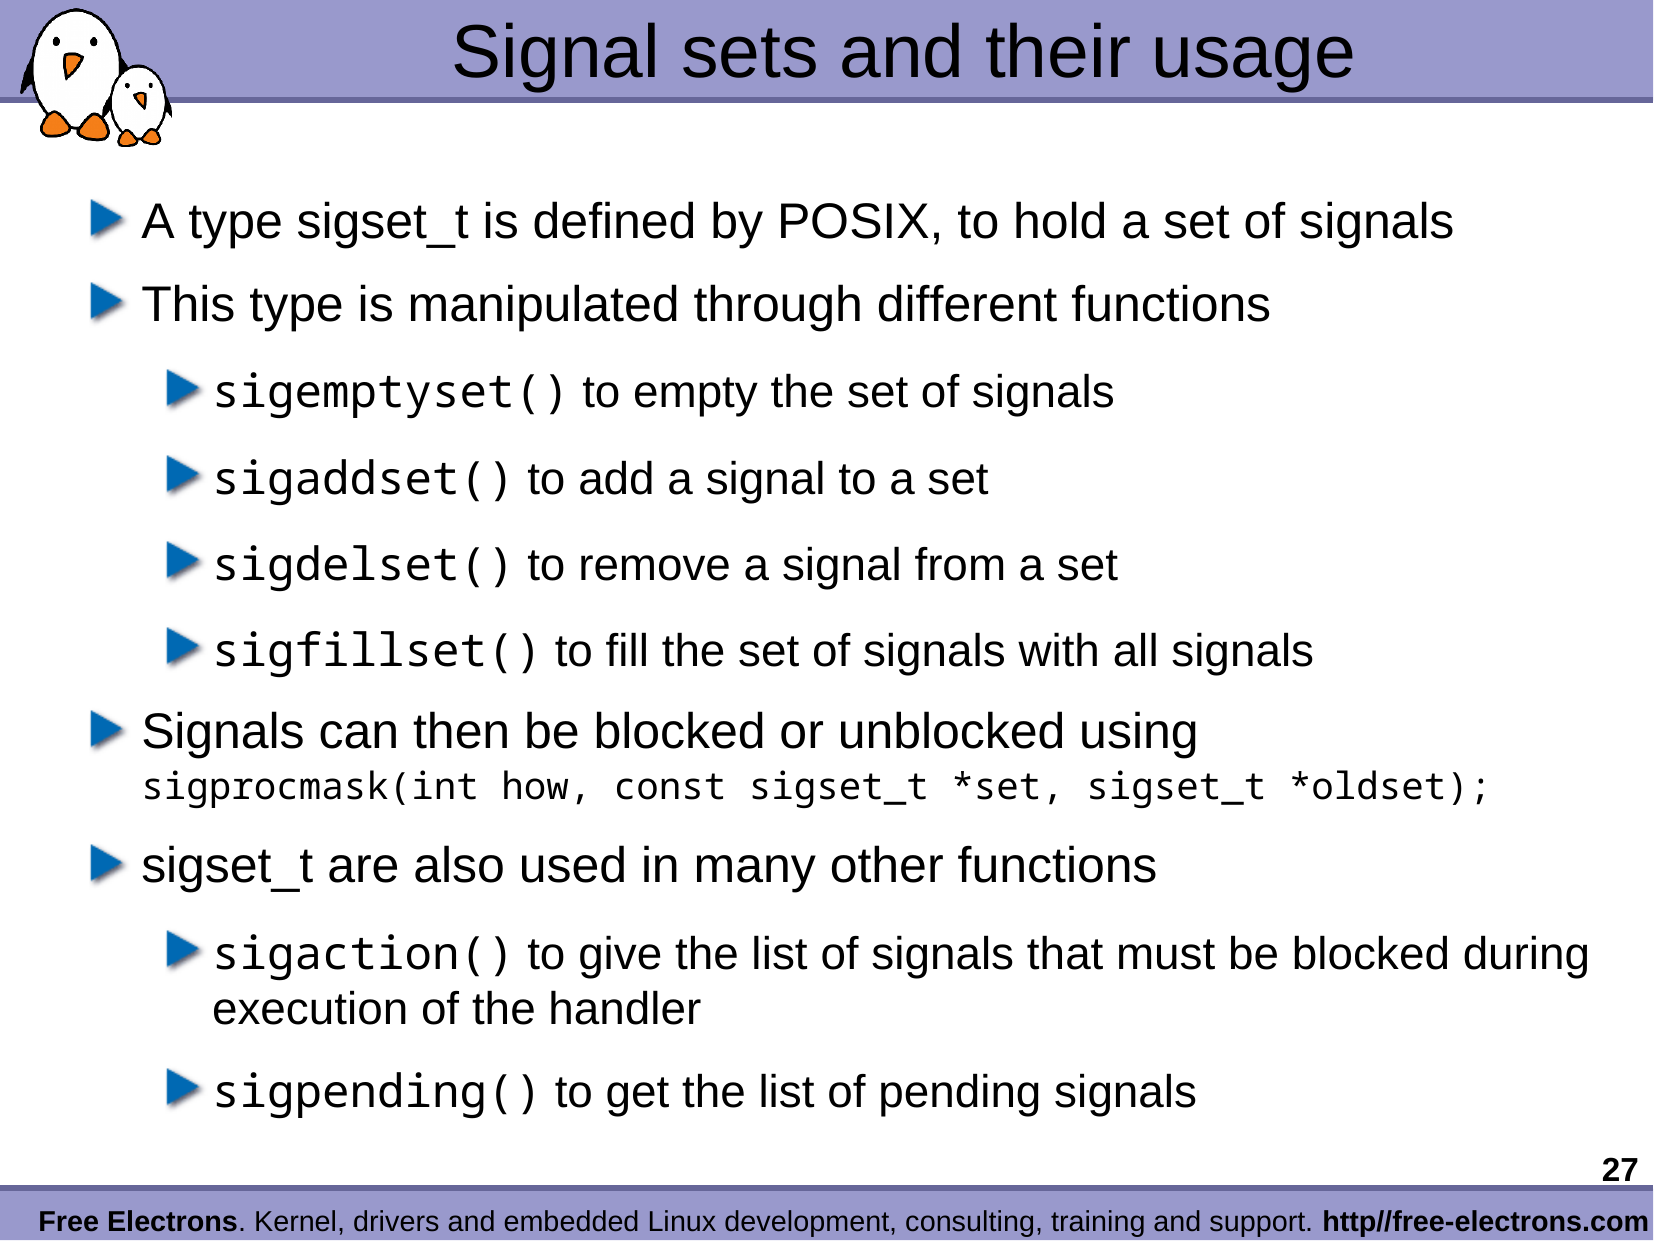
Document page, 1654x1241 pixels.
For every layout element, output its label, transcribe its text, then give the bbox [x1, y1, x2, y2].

picture [20, 8, 172, 147]
title Signal sets and their usage [178, 4, 1631, 98]
list A type sigset_t is defined by POSIX, to hold a set of signals This type is manipulated through different functions sigemptyset() to empty the set of signals sigaddset() to add a signal to a set sigdelset() to remove a signal from a set sigfillset() to fill the set of signals with all signals Signals can then be blocked or unblocked using sigprocmask(int how, const sigset_t *set, sigset_t *oldset); sigset_t are also used in many other functions sigaction() to give the list of signals that must be blocked during execution of the handler sigpending() to get the list of pending signals [70, 192, 1594, 1114]
